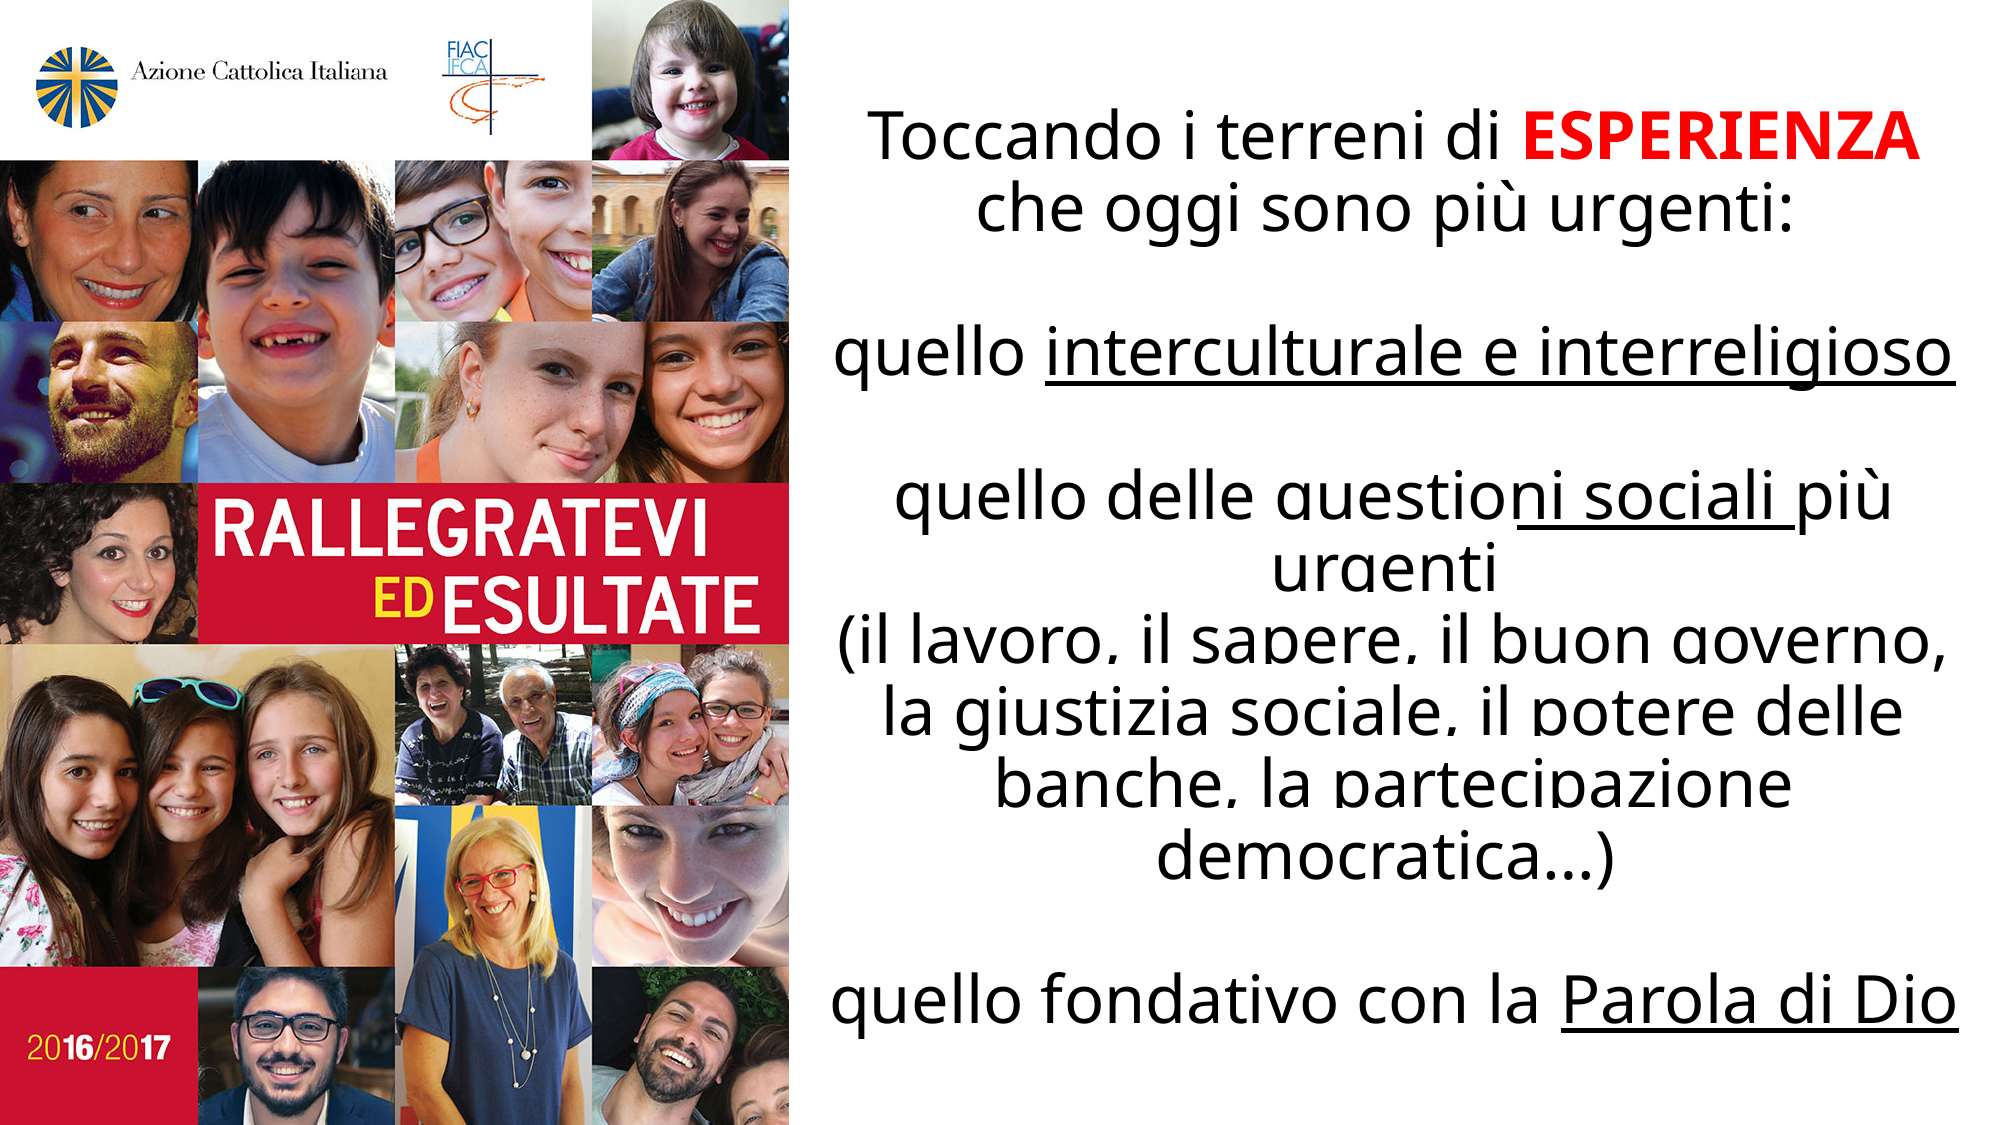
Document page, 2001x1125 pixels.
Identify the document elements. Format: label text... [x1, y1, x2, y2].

picture [0, 0, 789, 1125]
title Toccando i terreni di ESPERIENZA che oggi sono più urgenti: quello interculturale e interreligioso quello delle questioni sociali più urgenti (il lavoro, il sapere, il buon governo, la giustizia sociale, il potere delle banche, la partecipazione democratica…) quello fondativo con la Parola di Dio [789, 94, 2000, 1032]
